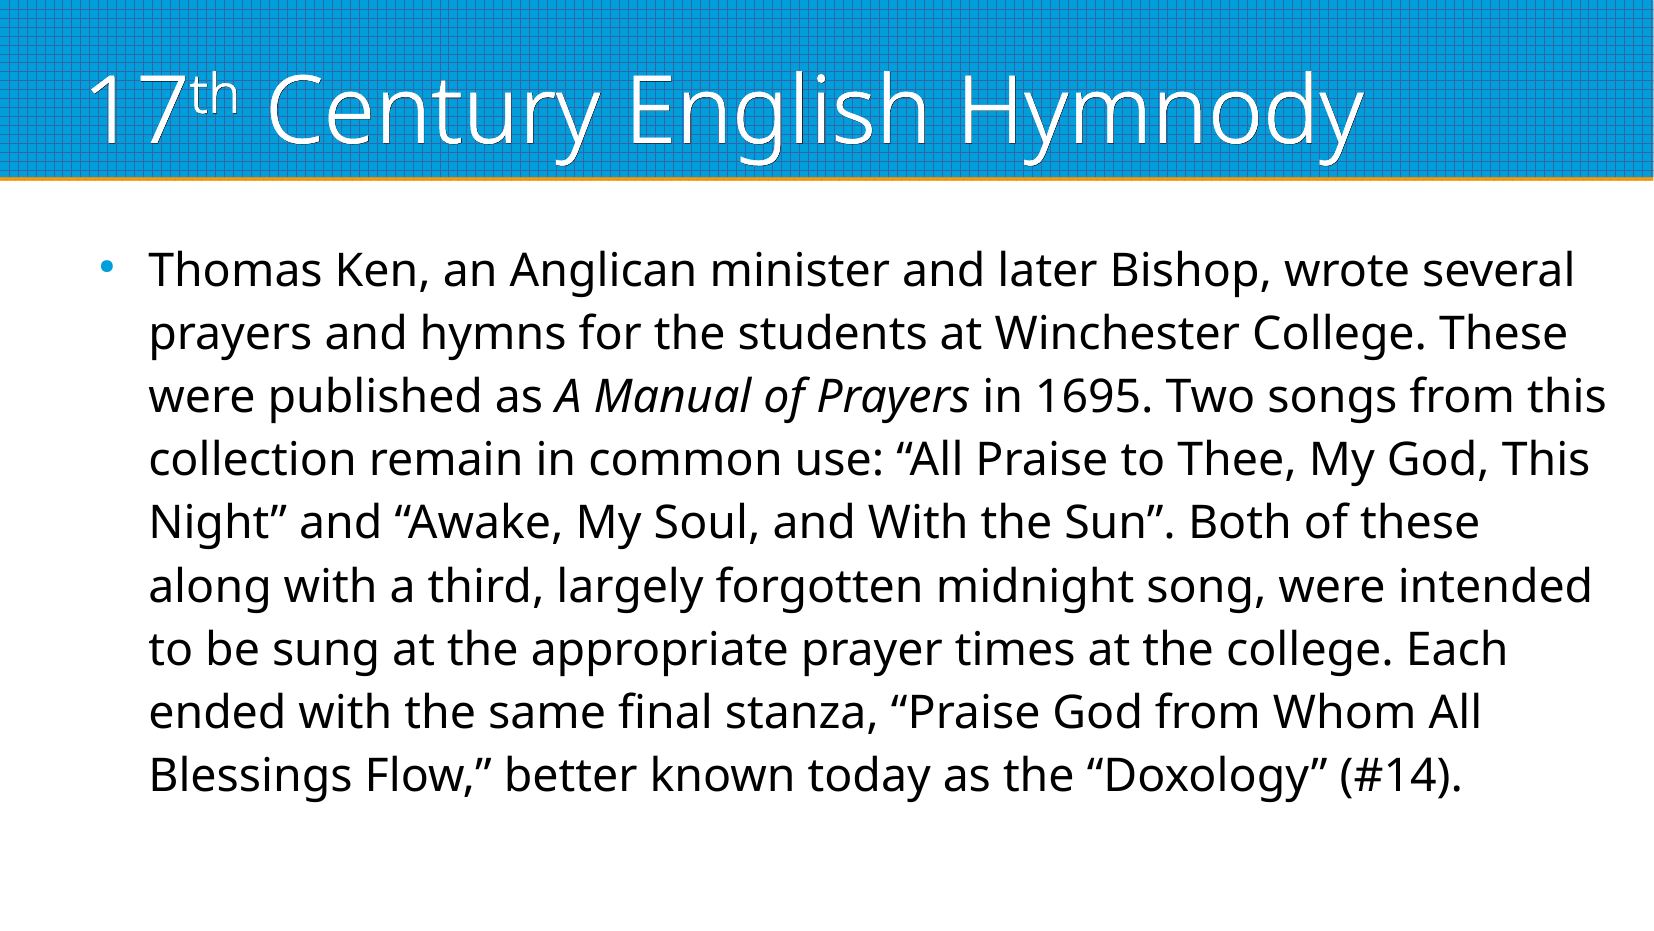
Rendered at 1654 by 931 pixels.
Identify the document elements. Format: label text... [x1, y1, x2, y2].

list Thomas Ken, an Anglican minister and later Bishop, wrote several prayers and hymns for the students at Winchester College. These were published as A Manual of Prayers in 1695. Two songs from this collection remain in common use: “All Praise to Thee, My God, This Night” and “Awake, My Soul, and With the Sun”. Both of these along with a third, largely forgotten midnight song, were intended to be sung at the appropriate prayer times at the college. Each ended with the same final stanza, “Praise God from Whom All Blessings Flow,” better known today as the “Doxology” (#14). [82, 236, 1613, 863]
title 17th Century English Hymnody [82, 14, 1571, 171]
